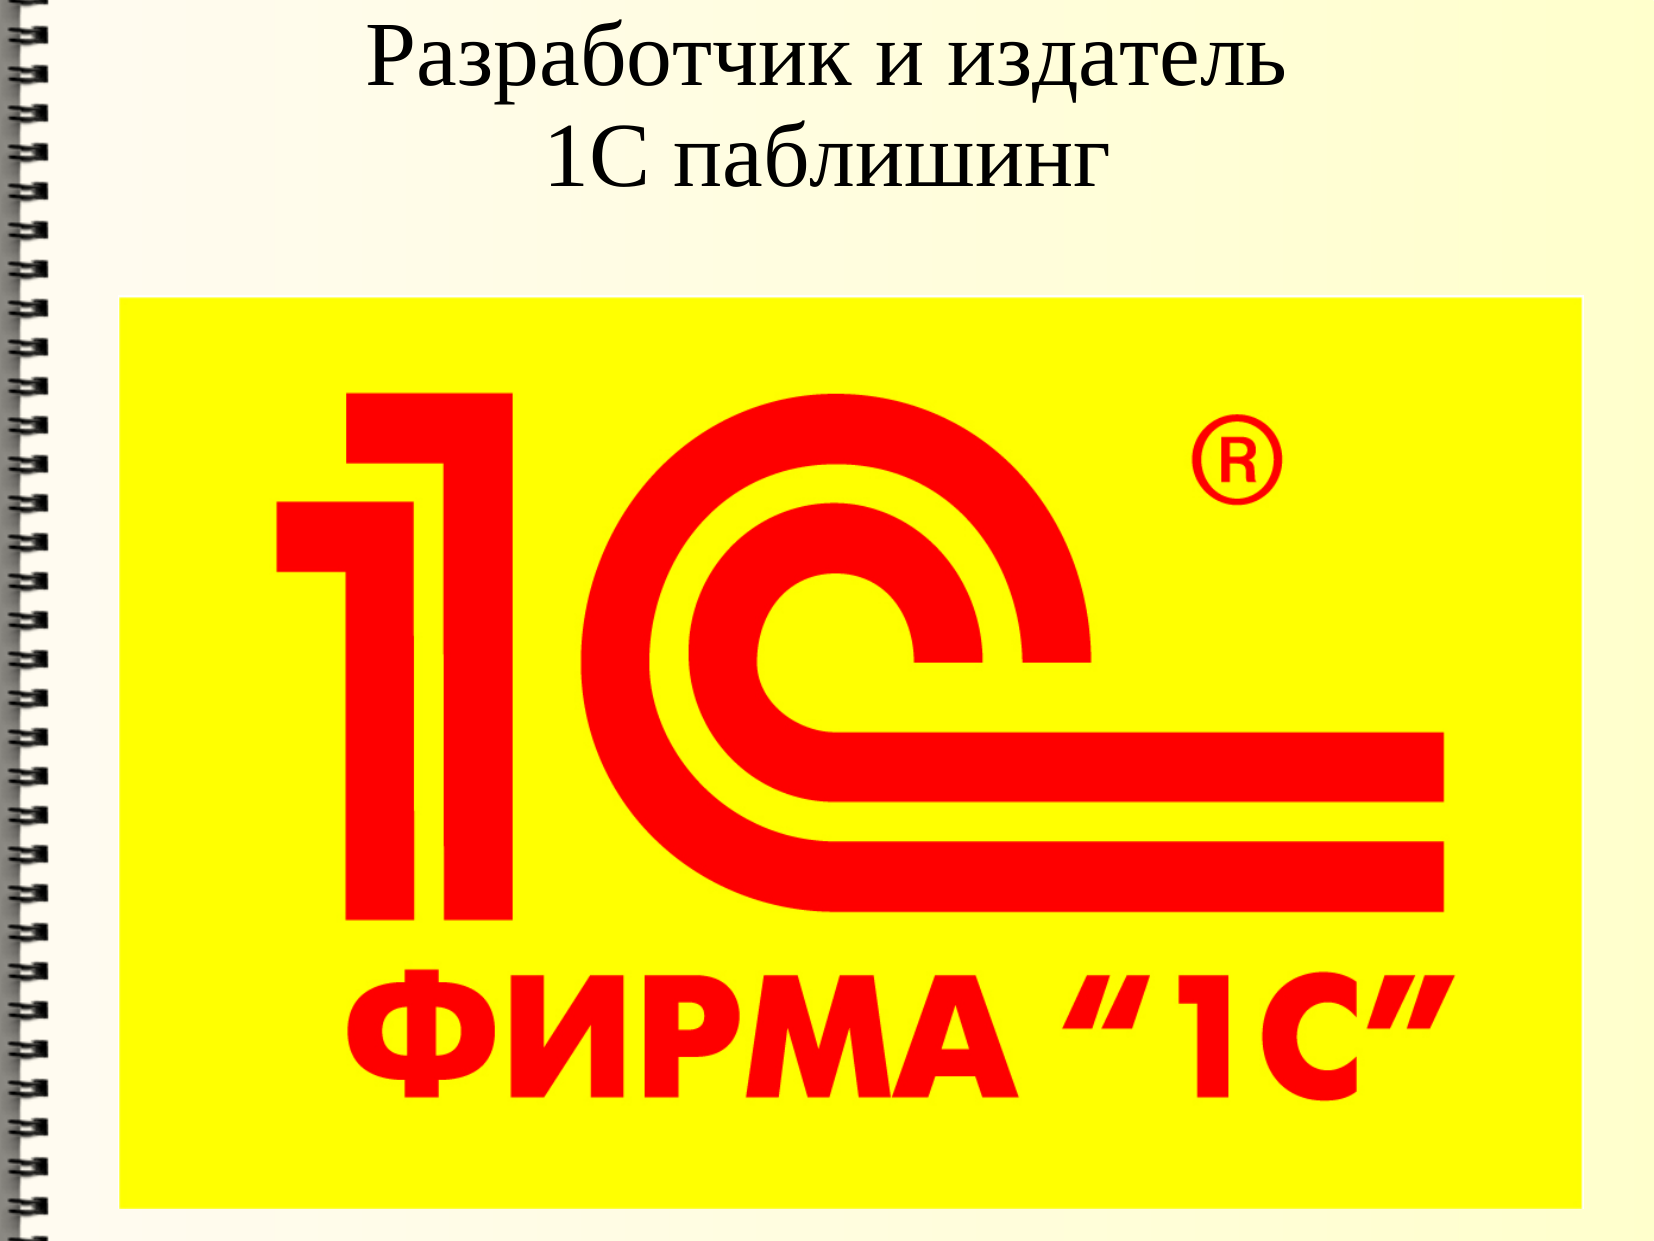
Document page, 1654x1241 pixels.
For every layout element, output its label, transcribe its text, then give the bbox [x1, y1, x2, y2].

picture [118, 295, 1584, 1210]
title Разработчик и издатель 1С паблишинг [121, 3, 1534, 295]
picture [0, 0, 1654, 1241]
